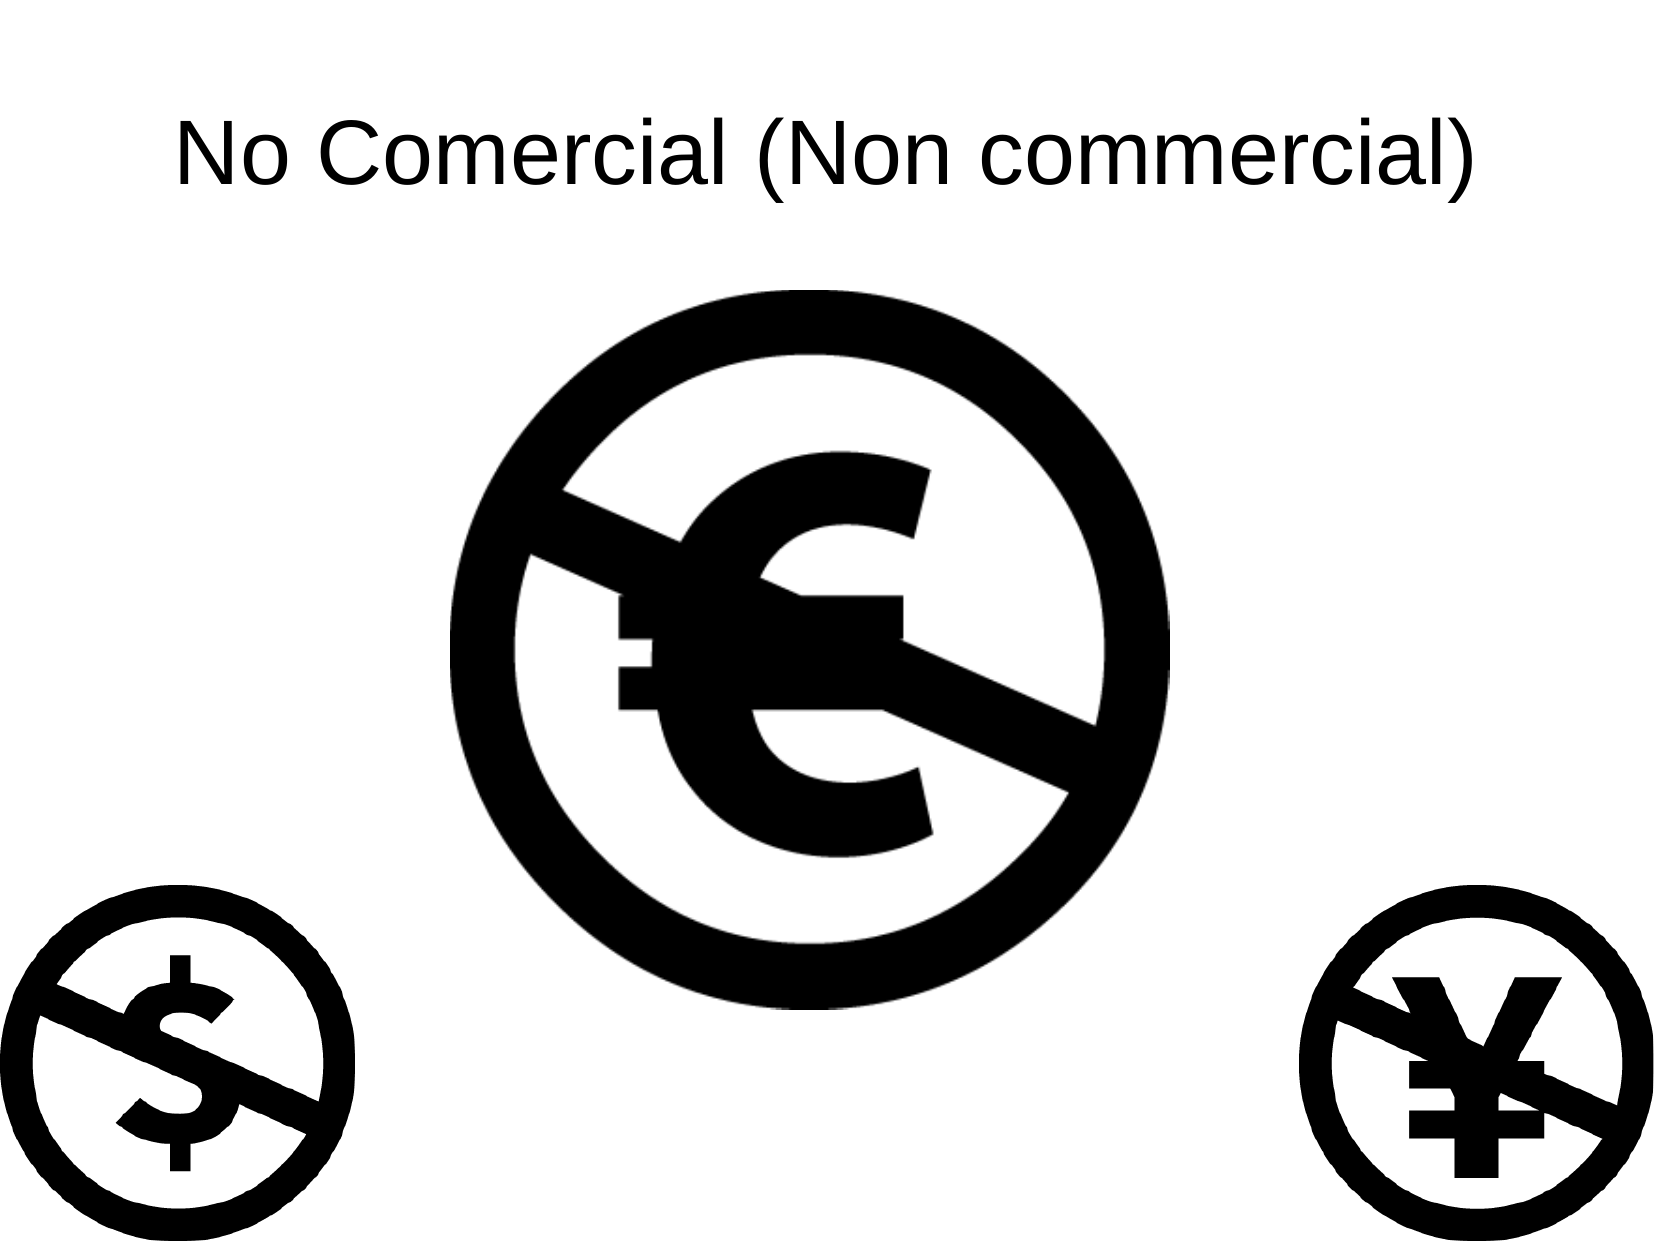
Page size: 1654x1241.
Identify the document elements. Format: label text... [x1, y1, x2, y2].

title No Comercial (Non commercial) [82, 49, 1571, 257]
picture [450, 290, 1170, 1010]
picture [1299, 885, 1654, 1241]
picture [0, 885, 355, 1241]
